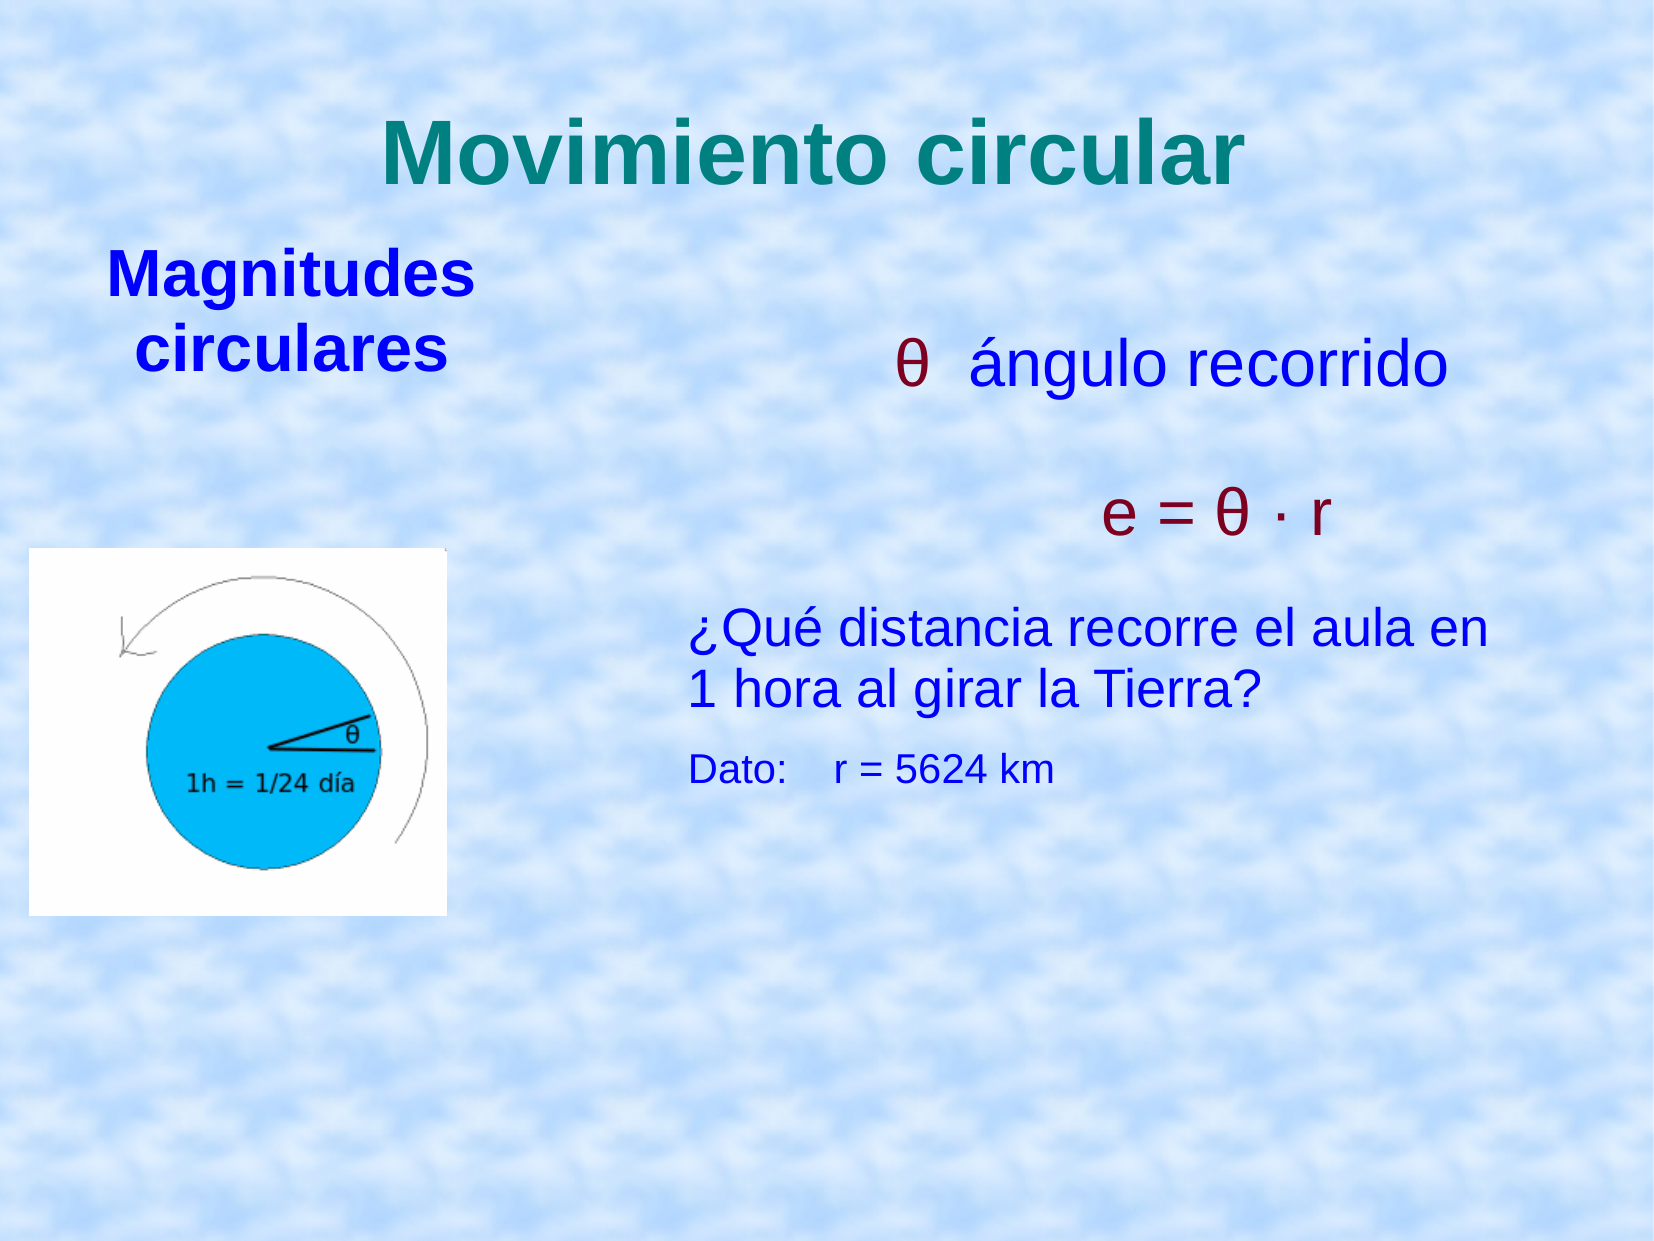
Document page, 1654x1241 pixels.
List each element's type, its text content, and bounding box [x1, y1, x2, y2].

text_box Magnitudes circulares [88, 236, 496, 386]
text_box θ ángulo recorrido e = θ · r [738, 318, 1627, 633]
title Movimiento circular [82, 49, 1571, 257]
text_box Dato: r = 5624 km [531, 738, 1625, 918]
picture [0, 0, 1654, 1241]
text_box ¿Qué distancia recorre el aula en 1 hora al girar la Tierra? [531, 590, 1536, 738]
